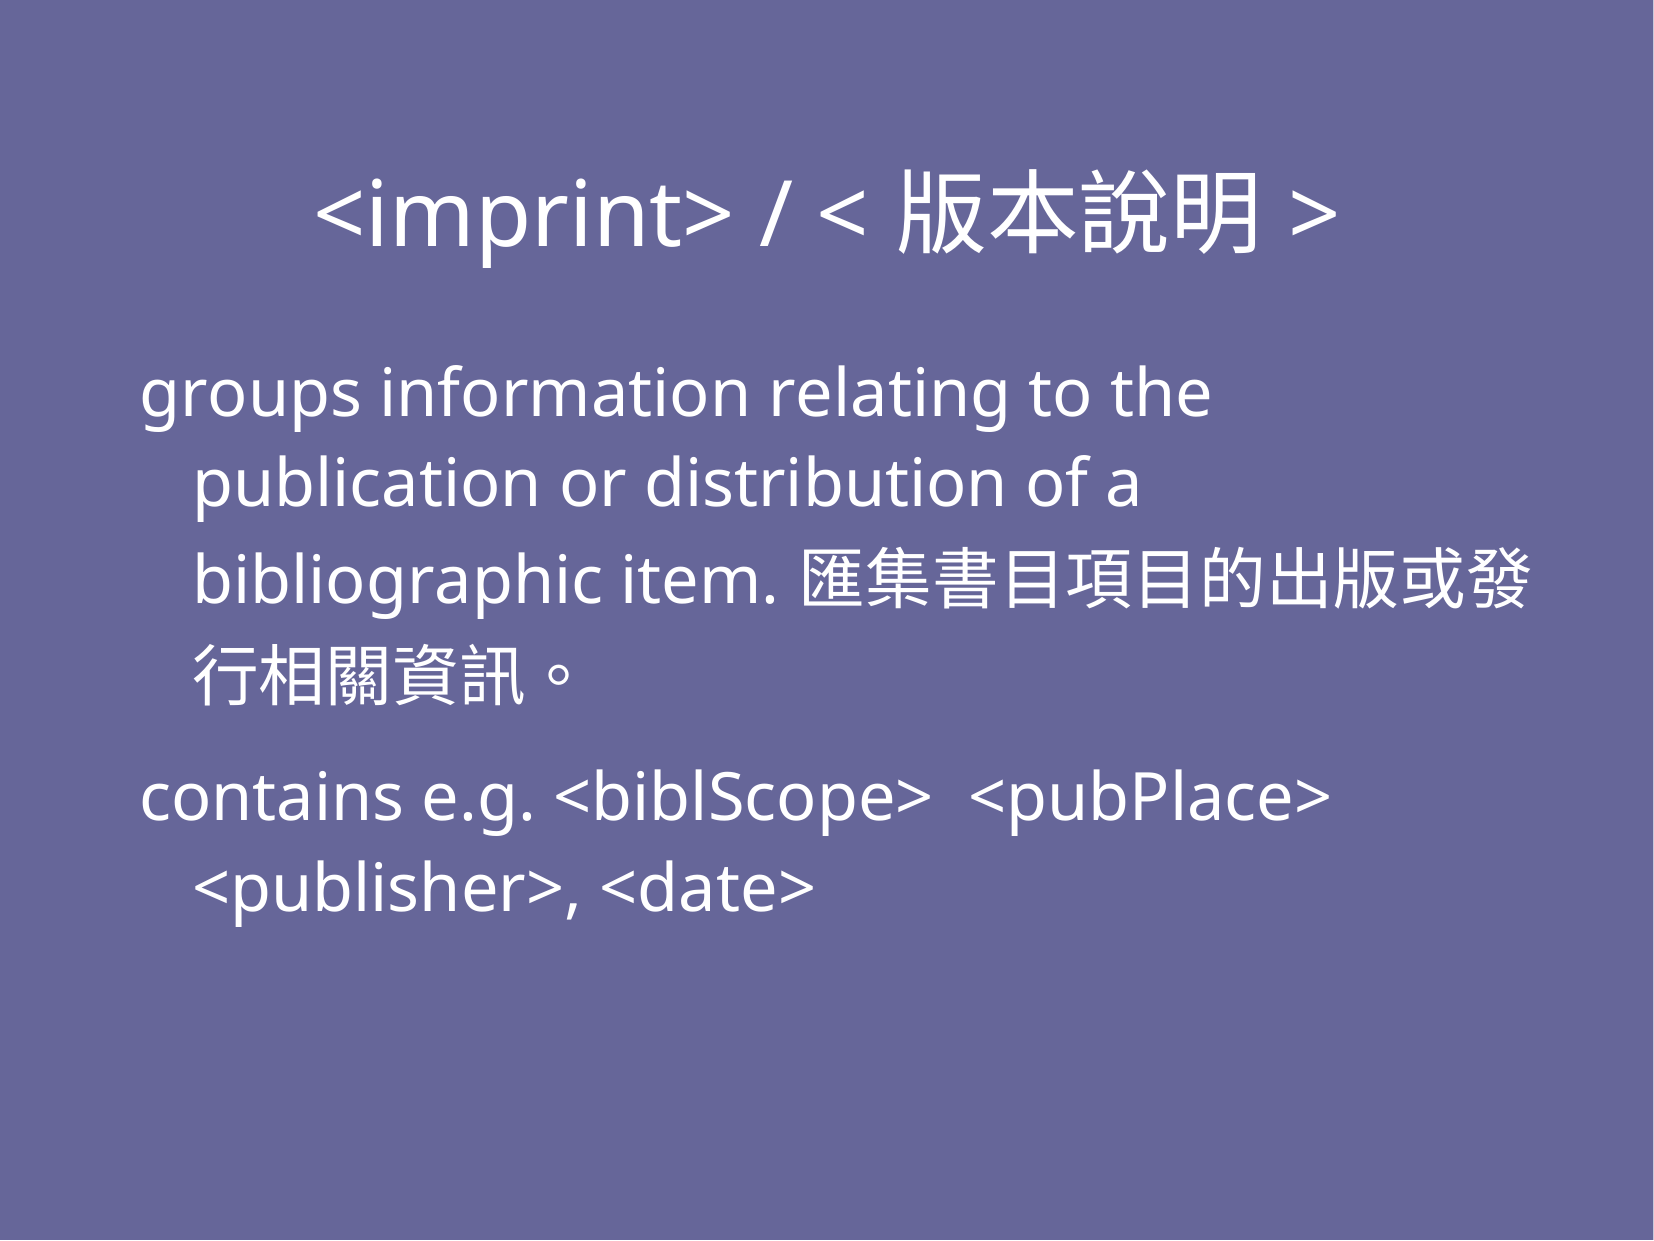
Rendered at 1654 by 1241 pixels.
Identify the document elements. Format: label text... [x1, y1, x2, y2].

list groups information relating to the publication or distribution of a bibliographic item.匯集書目項目的出版或發行相關資訊。 contains e.g. <biblScope> <pubPlace> <publisher>, <date> [121, 344, 1534, 1112]
title <imprint> / <版本說明> [121, 110, 1534, 303]
